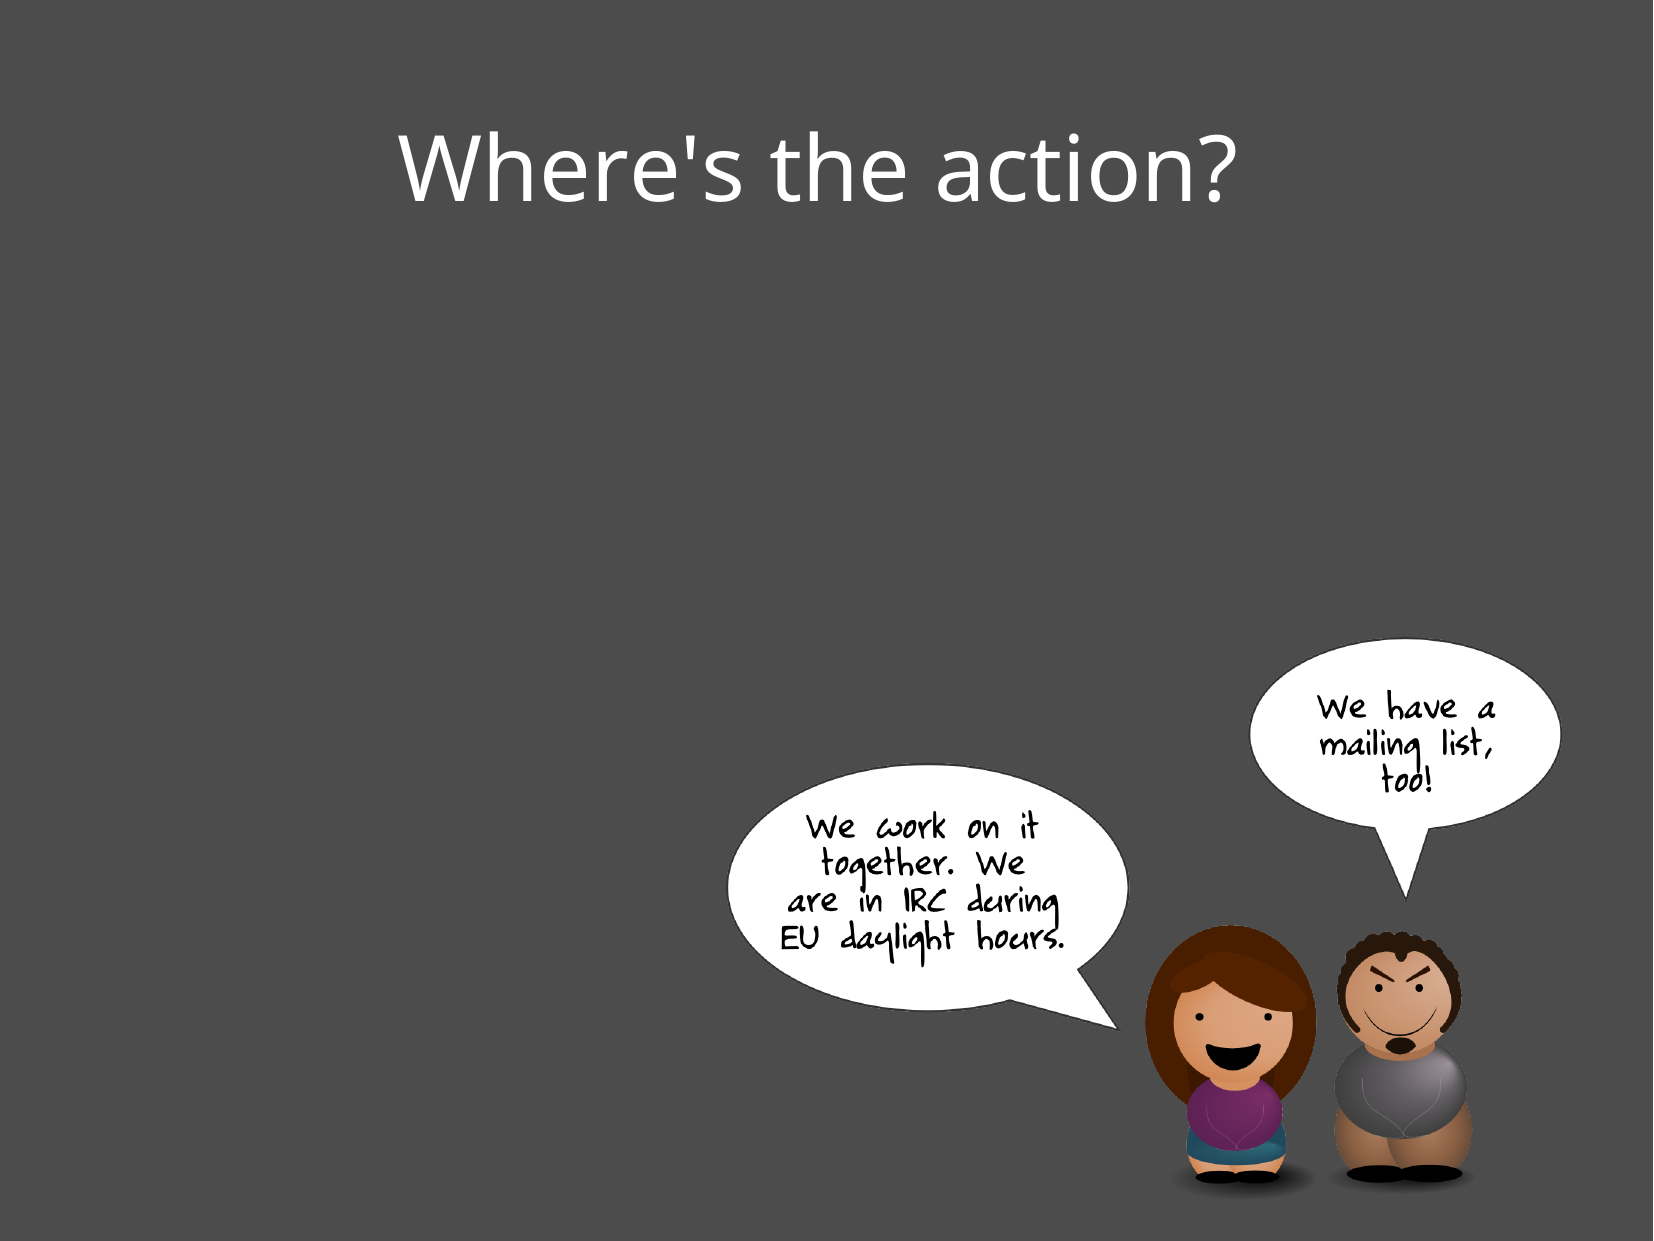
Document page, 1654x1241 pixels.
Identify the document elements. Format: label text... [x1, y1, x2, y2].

picture [726, 637, 1562, 1201]
title Where's the action? [75, 71, 1562, 279]
